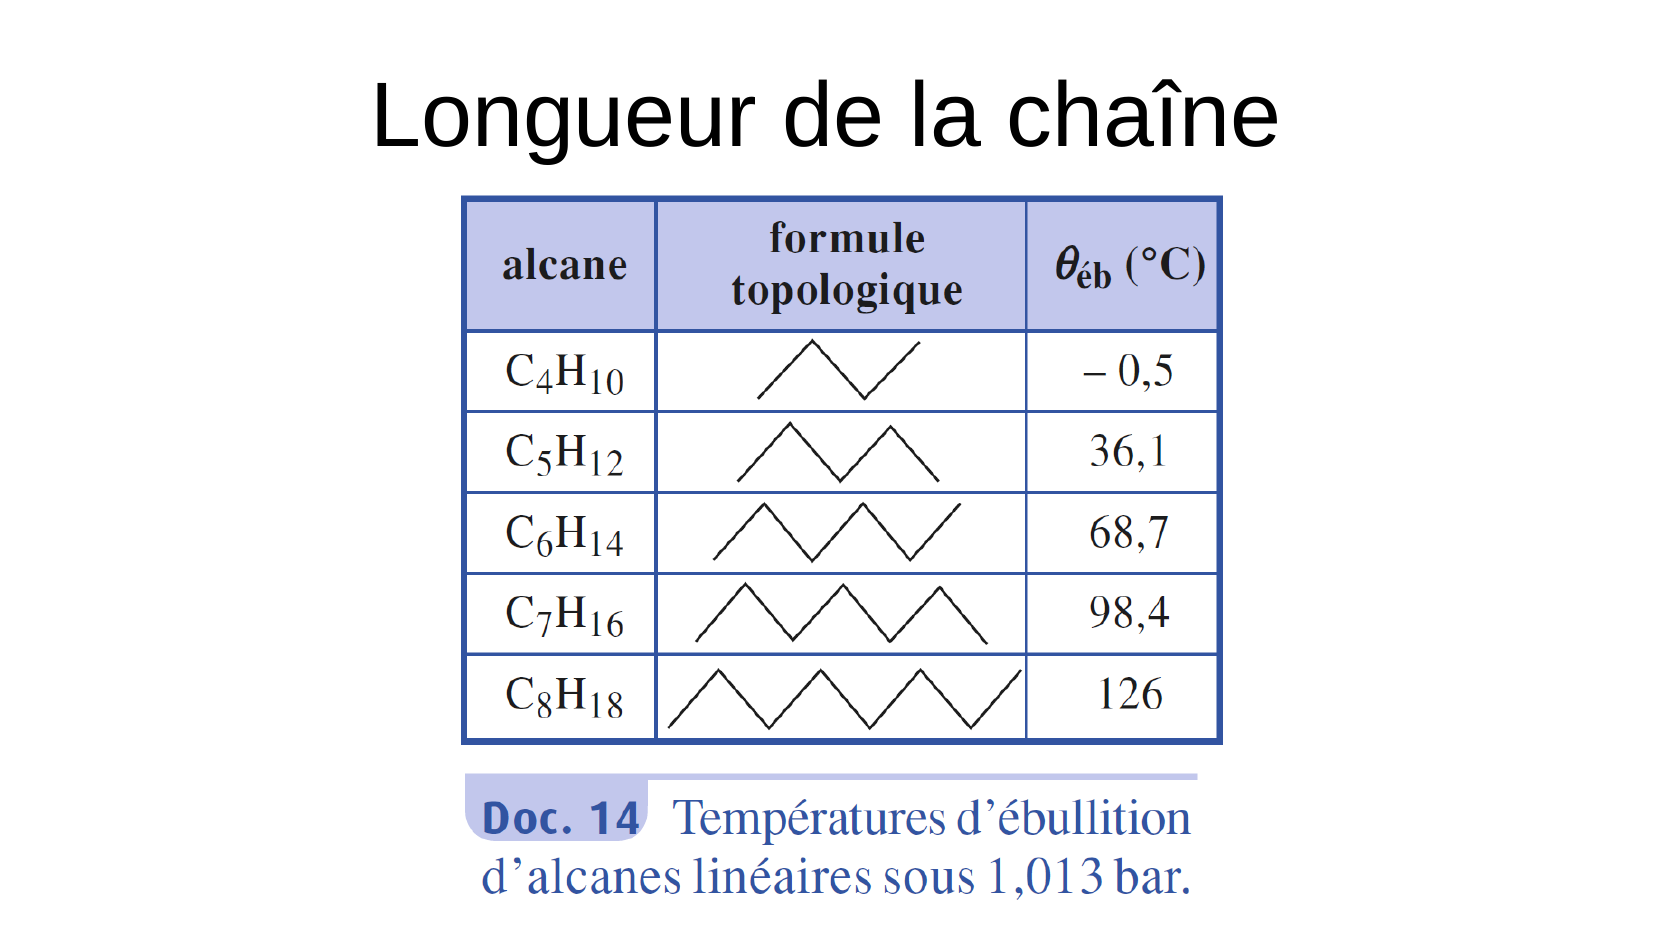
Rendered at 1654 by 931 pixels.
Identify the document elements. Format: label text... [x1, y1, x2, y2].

picture [425, 177, 1254, 914]
title Longueur de la chaîne [82, 37, 1571, 193]
